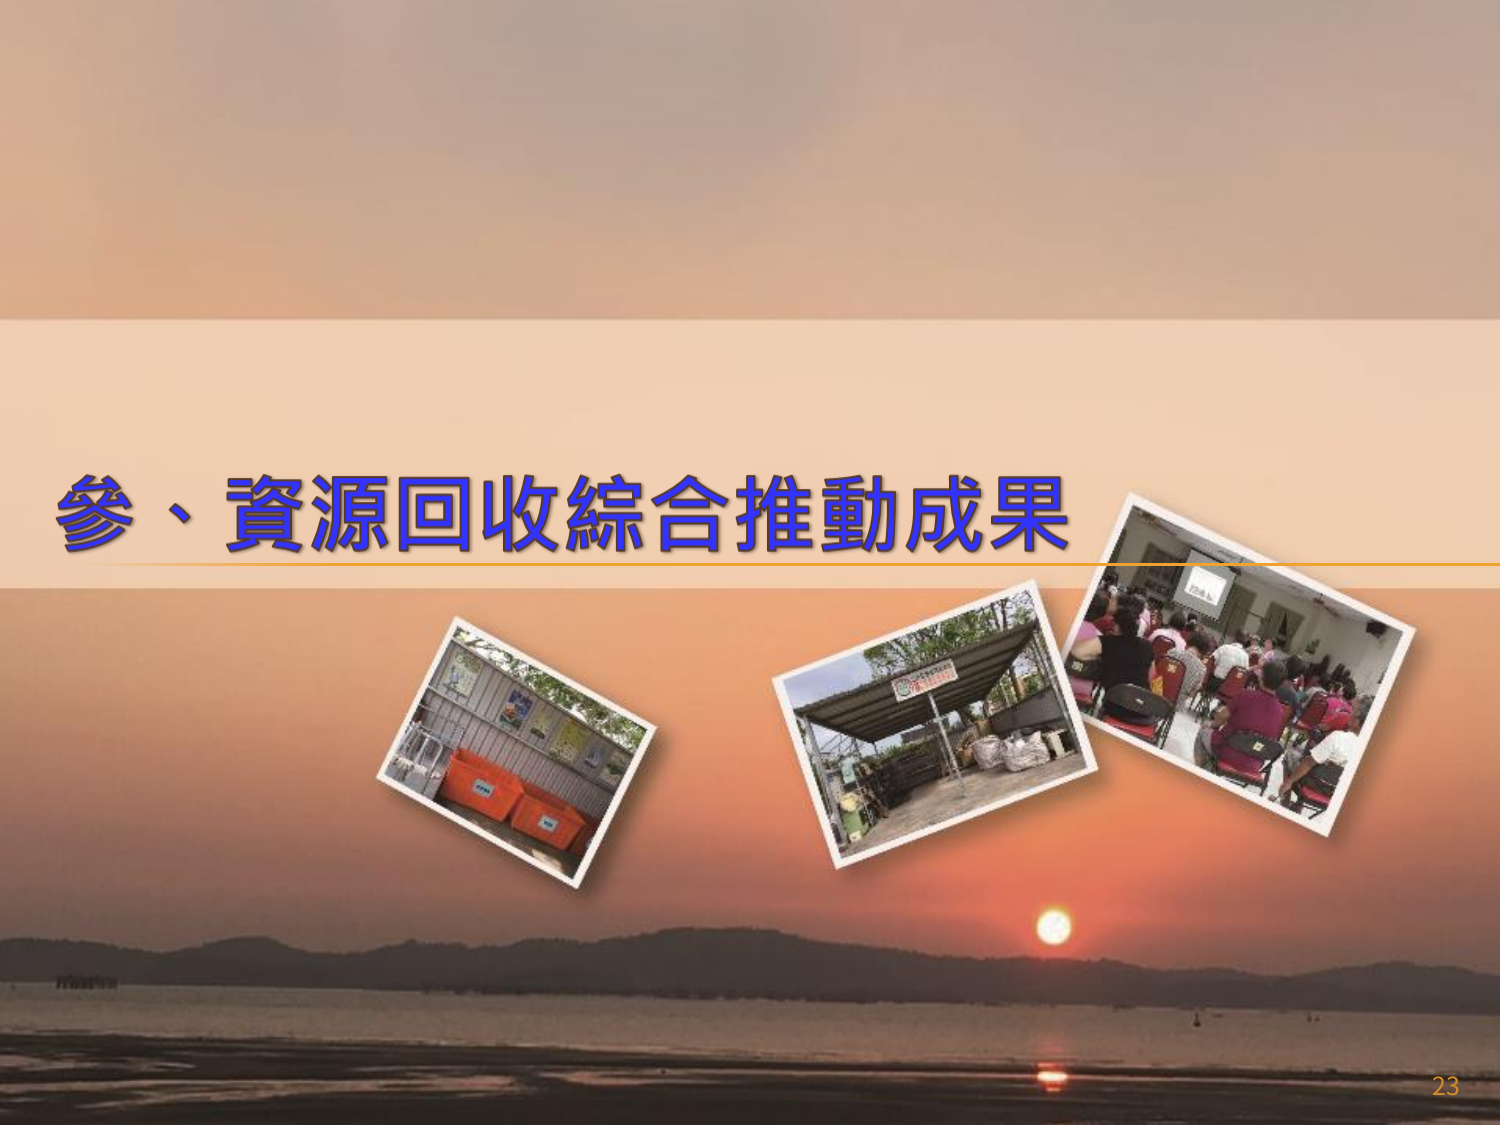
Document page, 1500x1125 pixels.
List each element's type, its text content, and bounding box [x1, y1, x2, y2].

text_box <編號> [1349, 1062, 1476, 1103]
picture [0, 0, 1500, 1125]
